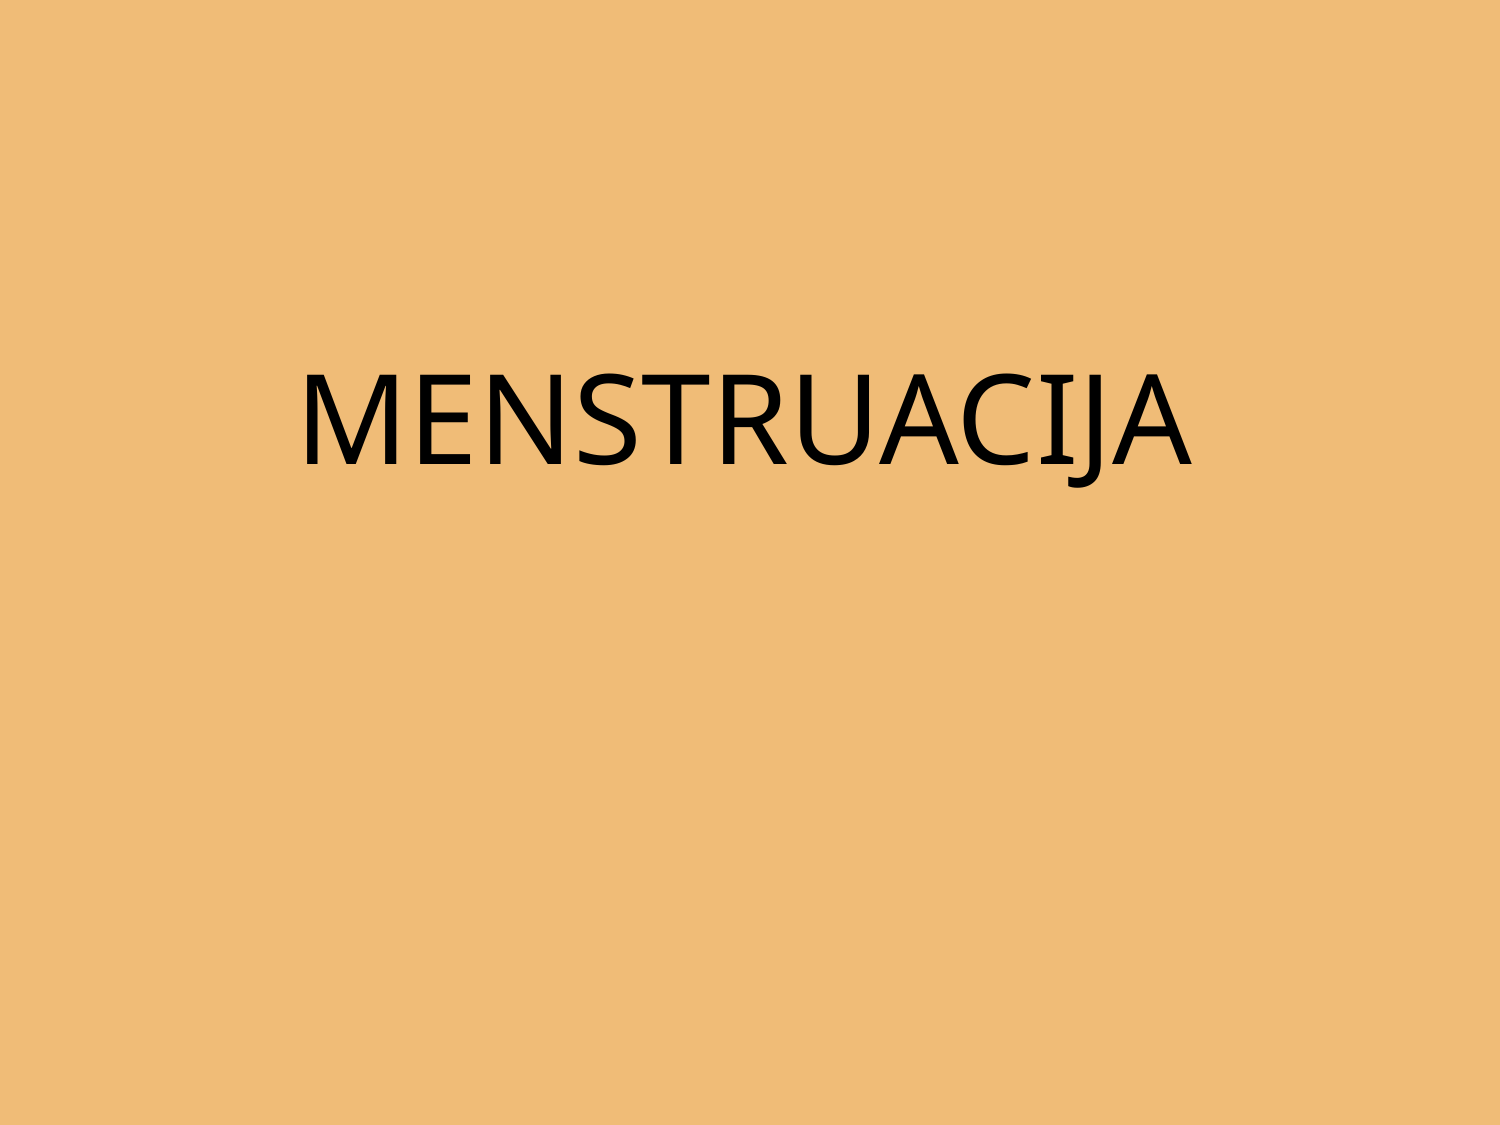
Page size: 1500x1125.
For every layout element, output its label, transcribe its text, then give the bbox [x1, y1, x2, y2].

title MENSTRUACIJA [76, 231, 1412, 597]
